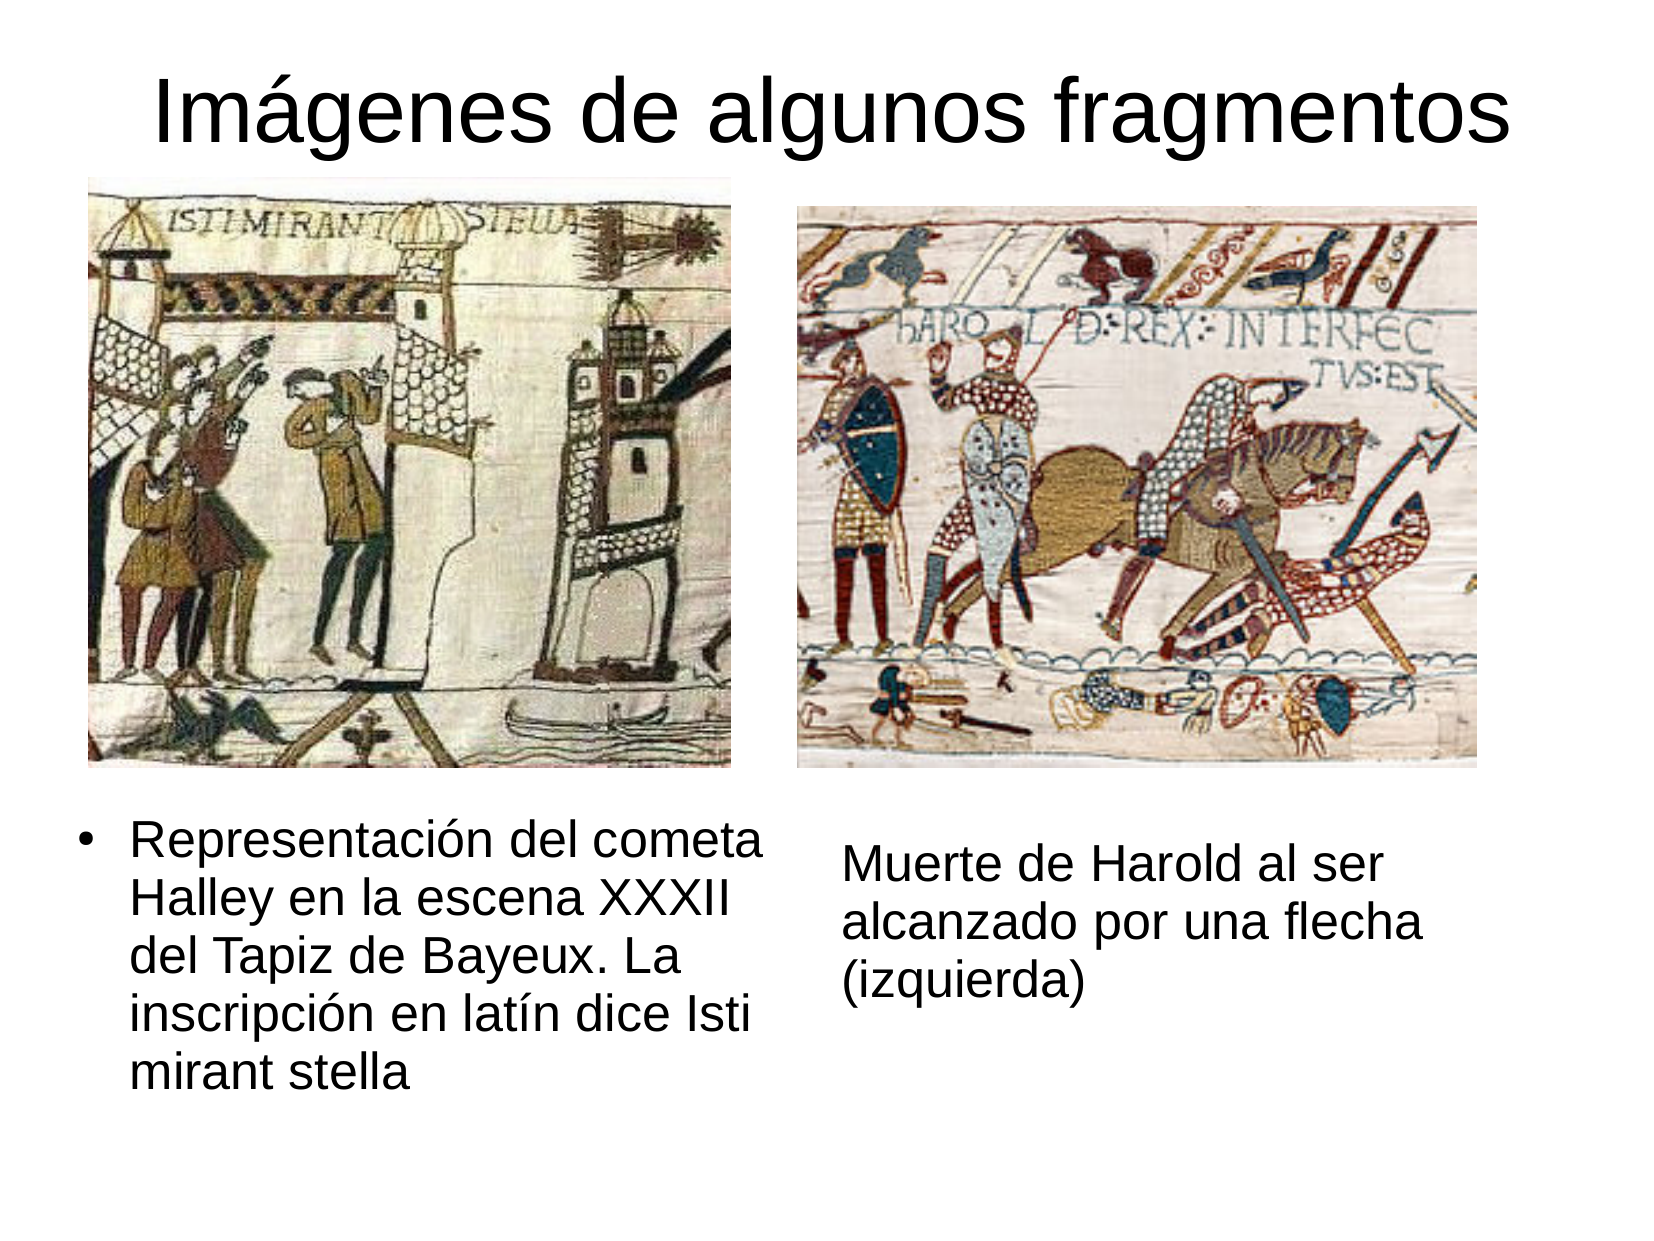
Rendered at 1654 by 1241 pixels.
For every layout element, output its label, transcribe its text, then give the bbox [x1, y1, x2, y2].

text_box Muerte de Harold al ser alcanzado por una flecha (izquierda) [826, 826, 1536, 1123]
picture [88, 177, 731, 768]
picture [797, 206, 1477, 768]
list Representación del cometa Halley en la escena XXXII del Tapiz de Bayeux. La inscripción en latín dice Isti mirant stella [59, 810, 780, 1093]
title Imágenes de algunos fragmentos [88, 14, 1577, 207]
